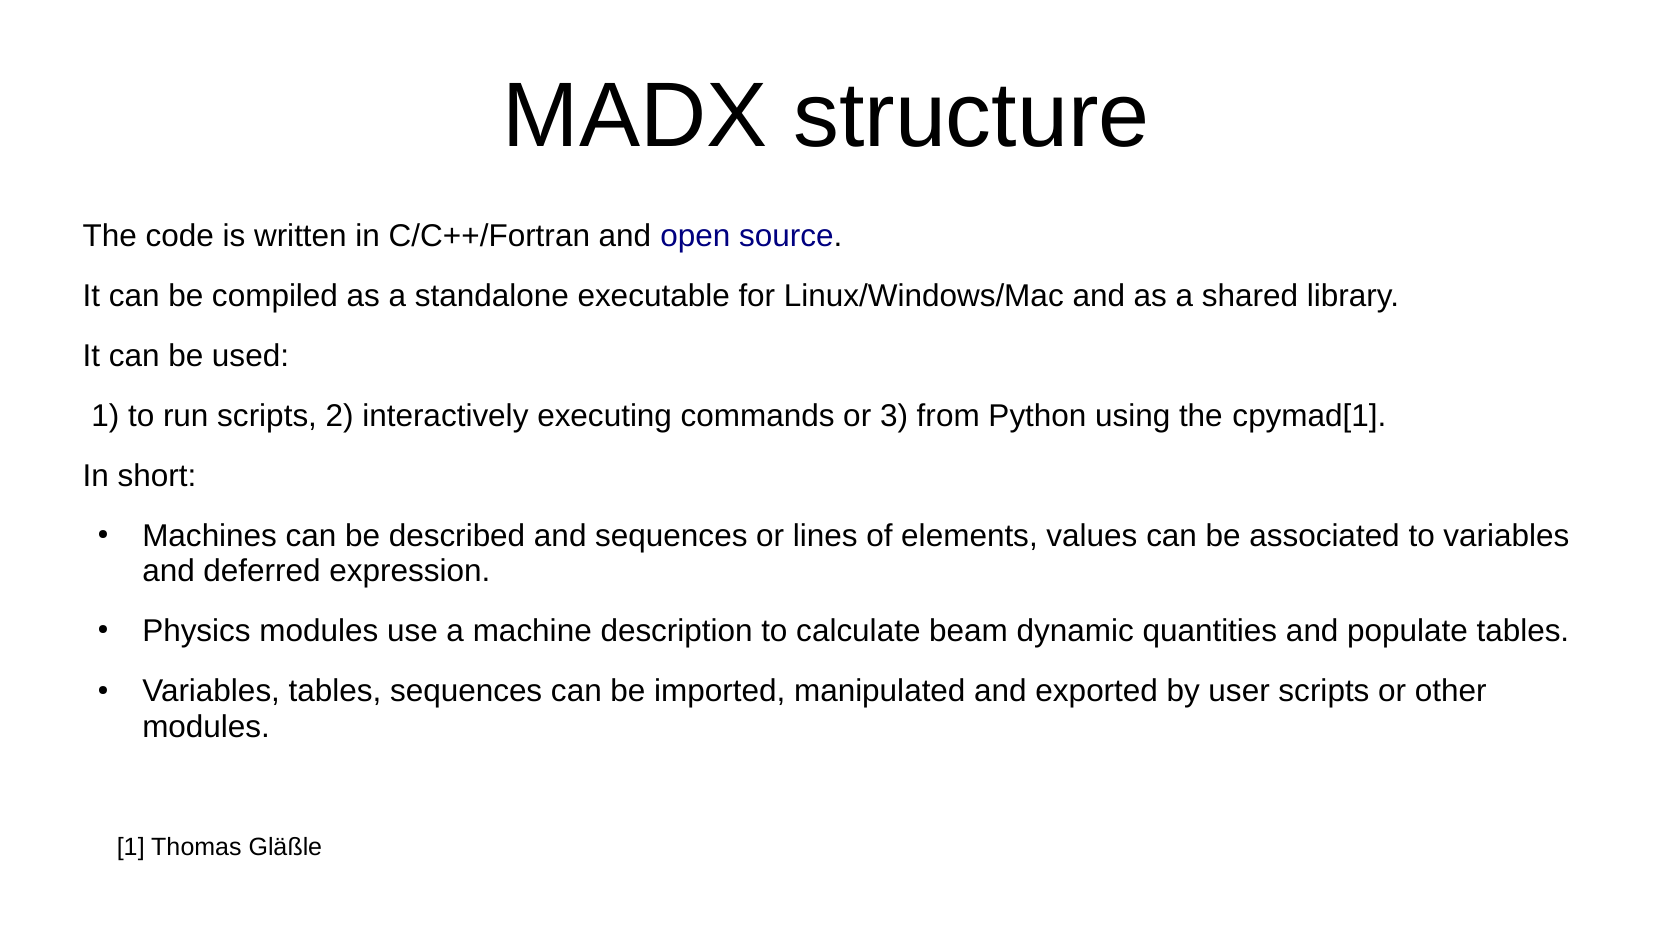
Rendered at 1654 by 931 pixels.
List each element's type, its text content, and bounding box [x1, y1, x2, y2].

list The code is written in C/C++/Fortran and open source. It can be compiled as a standalone executable for Linux/Windows/Mac and as a shared library. It can be used: 1) to run scripts, 2) interactively executing commands or 3) from Python using the cpymad[1]. In short: Machines can be described and sequences or lines of elements, values can be associated to variables and deferred expression. Physics modules use a machine description to calculate beam dynamic quantities and populate tables. Variables, tables, sequences can be imported, manipulated and exported by user scripts or other modules. [82, 217, 1571, 758]
text_box [1] Thomas Gläßle [102, 825, 338, 868]
title MADX structure [82, 37, 1571, 193]
